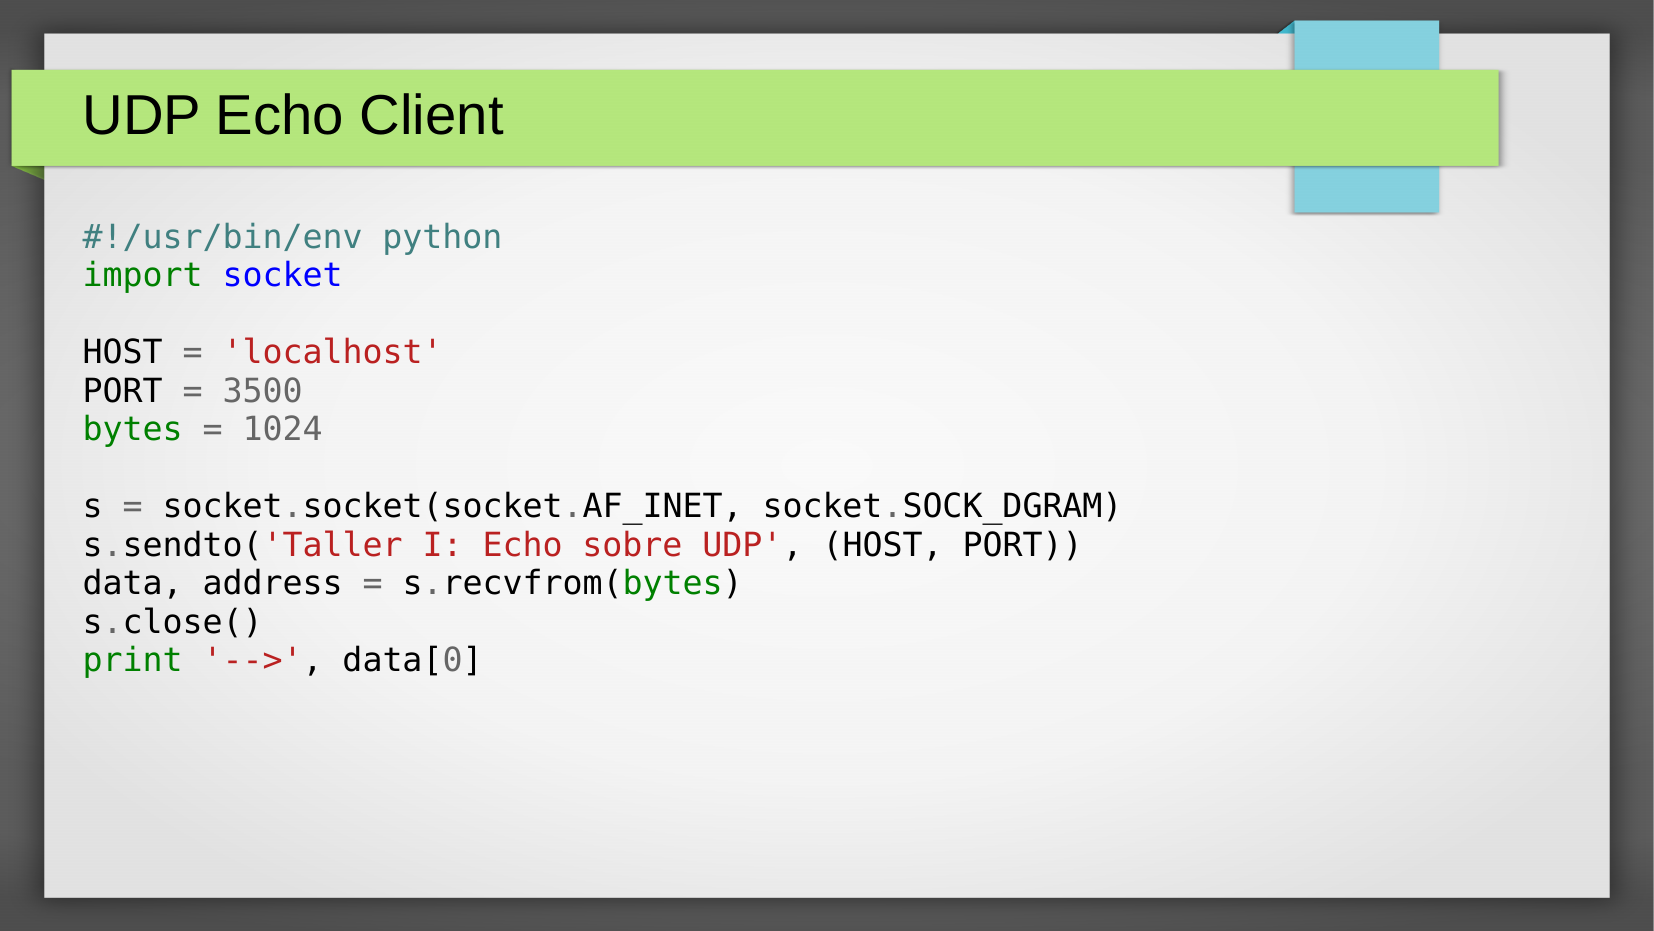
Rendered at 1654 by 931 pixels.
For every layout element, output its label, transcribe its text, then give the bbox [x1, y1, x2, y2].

picture [0, 0, 1654, 931]
list #!/usr/bin/env python import socket HOST = 'localhost' PORT = 3500 bytes = 1024 s = socket.socket(socket.AF_INET, socket.SOCK_DGRAM) s.sendto('Taller I: Echo sobre UDP', (HOST, PORT)) data, address = s.recvfrom(bytes) s.close() print '-->', data[0] [82, 217, 1571, 758]
title UDP Echo Client [82, 70, 1264, 160]
